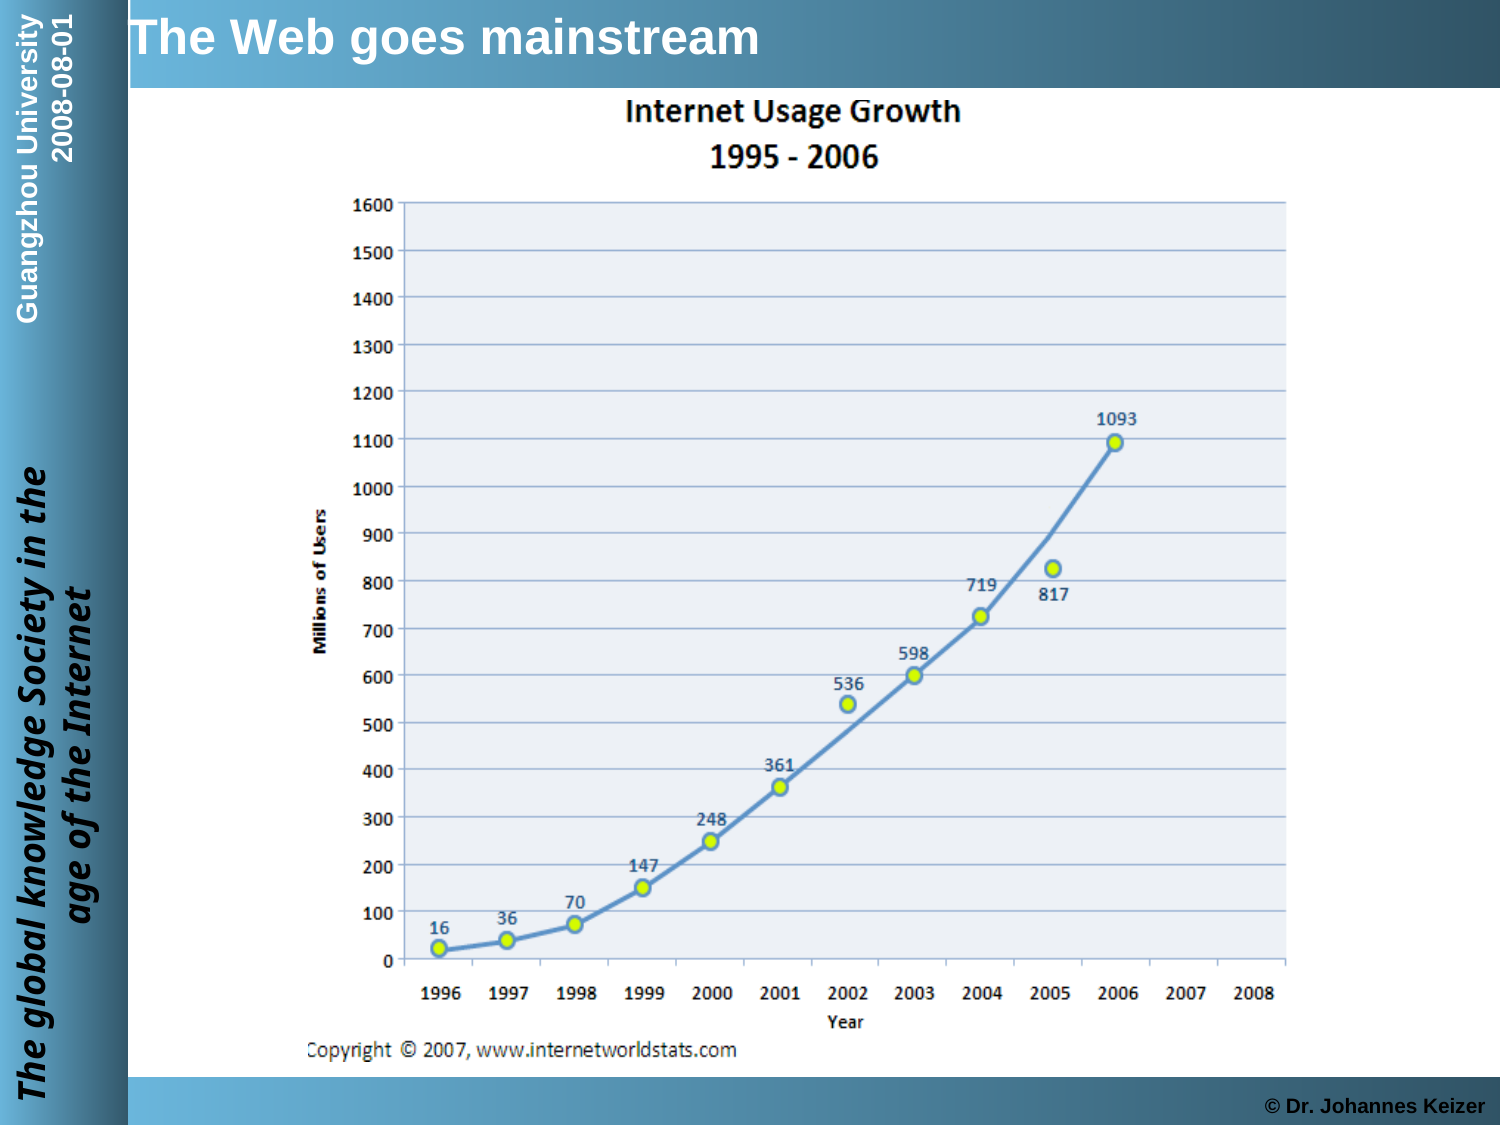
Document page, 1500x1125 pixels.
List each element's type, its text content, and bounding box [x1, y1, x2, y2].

picture [308, 100, 1288, 1062]
title The Web goes mainstream [112, 0, 1500, 78]
